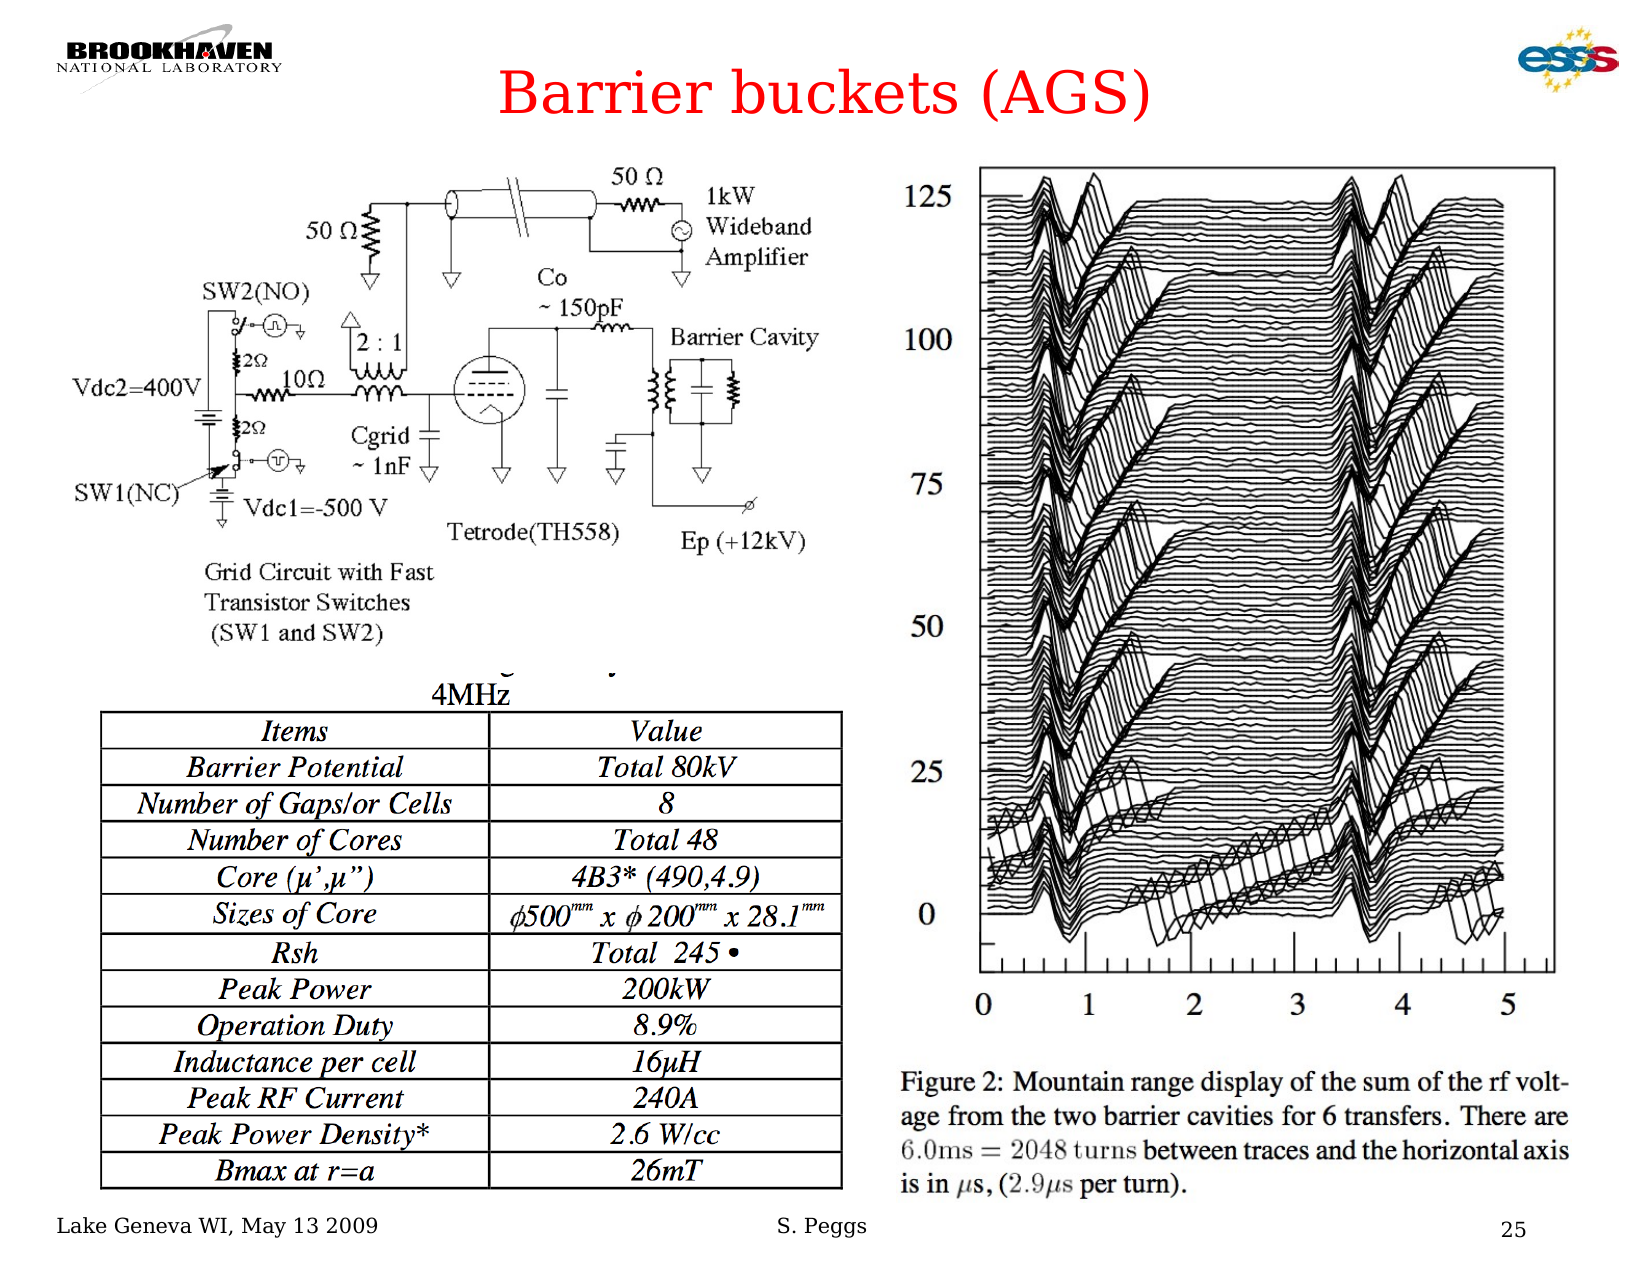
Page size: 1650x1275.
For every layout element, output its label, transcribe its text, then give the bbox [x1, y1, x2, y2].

picture [1518, 25, 1619, 59]
picture [896, 159, 1572, 1203]
text_box Barrier buckets (AGS) [48, 59, 1621, 128]
picture [70, 162, 821, 649]
picture [56, 24, 282, 59]
picture [1555, 52, 1566, 57]
picture [95, 673, 846, 1191]
